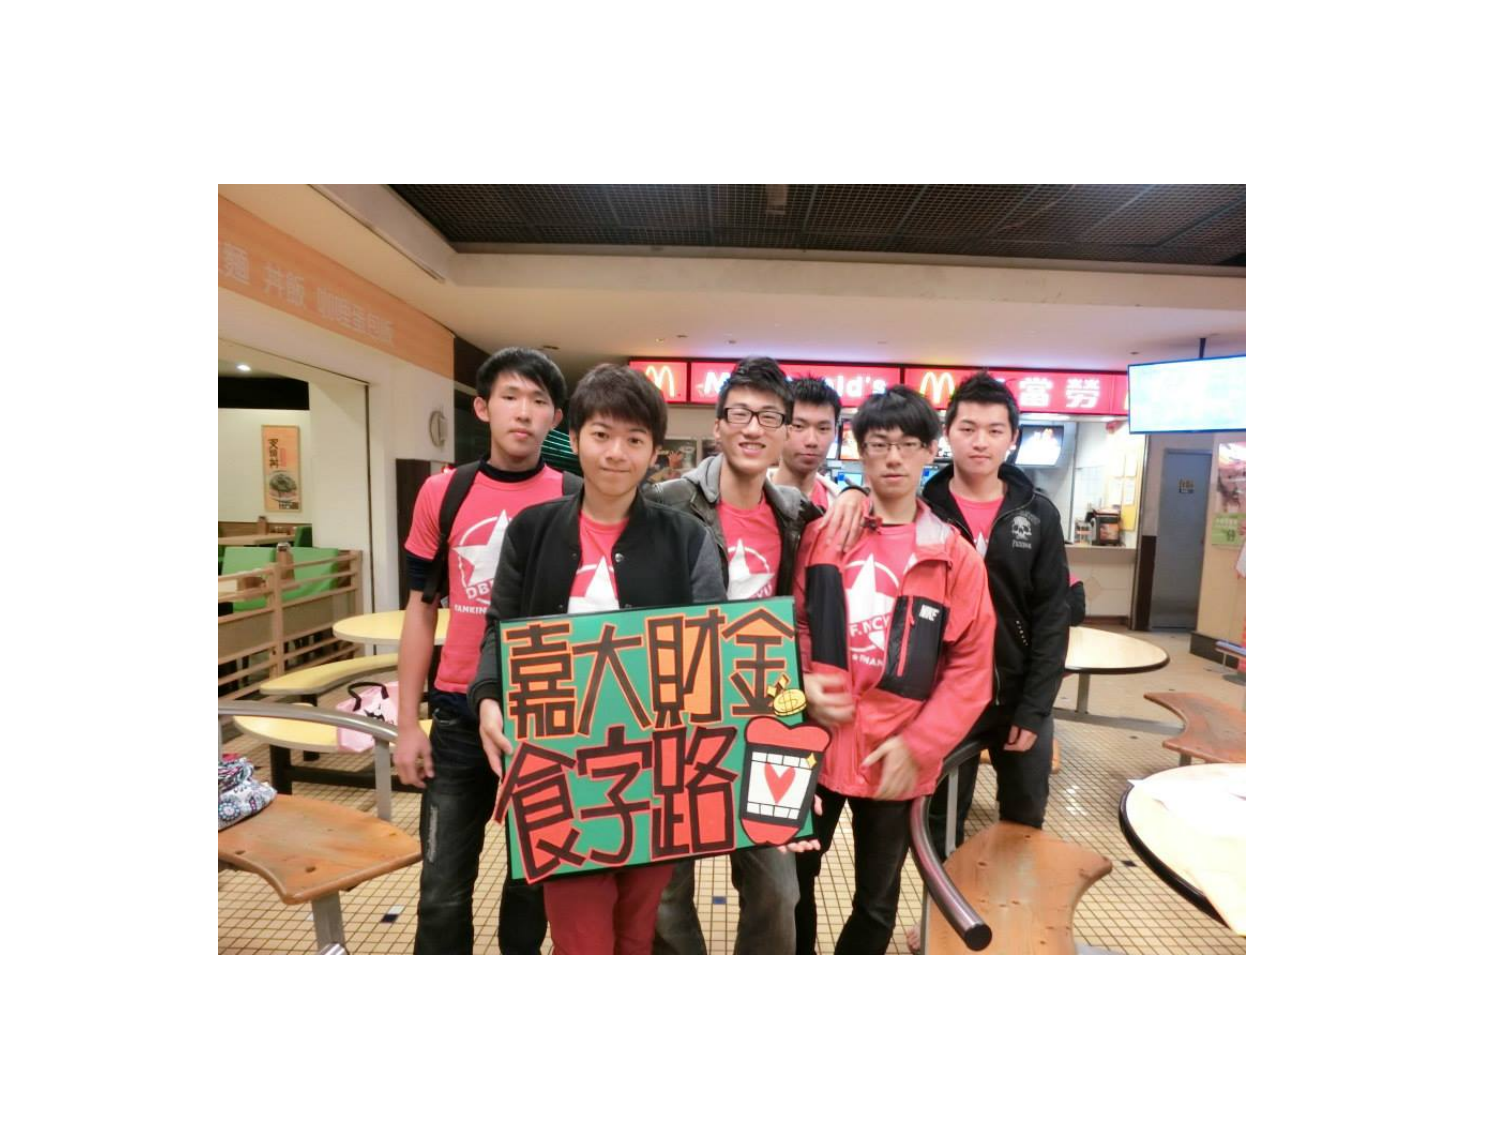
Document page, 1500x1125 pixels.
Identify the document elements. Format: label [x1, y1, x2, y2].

picture [218, 184, 1246, 955]
